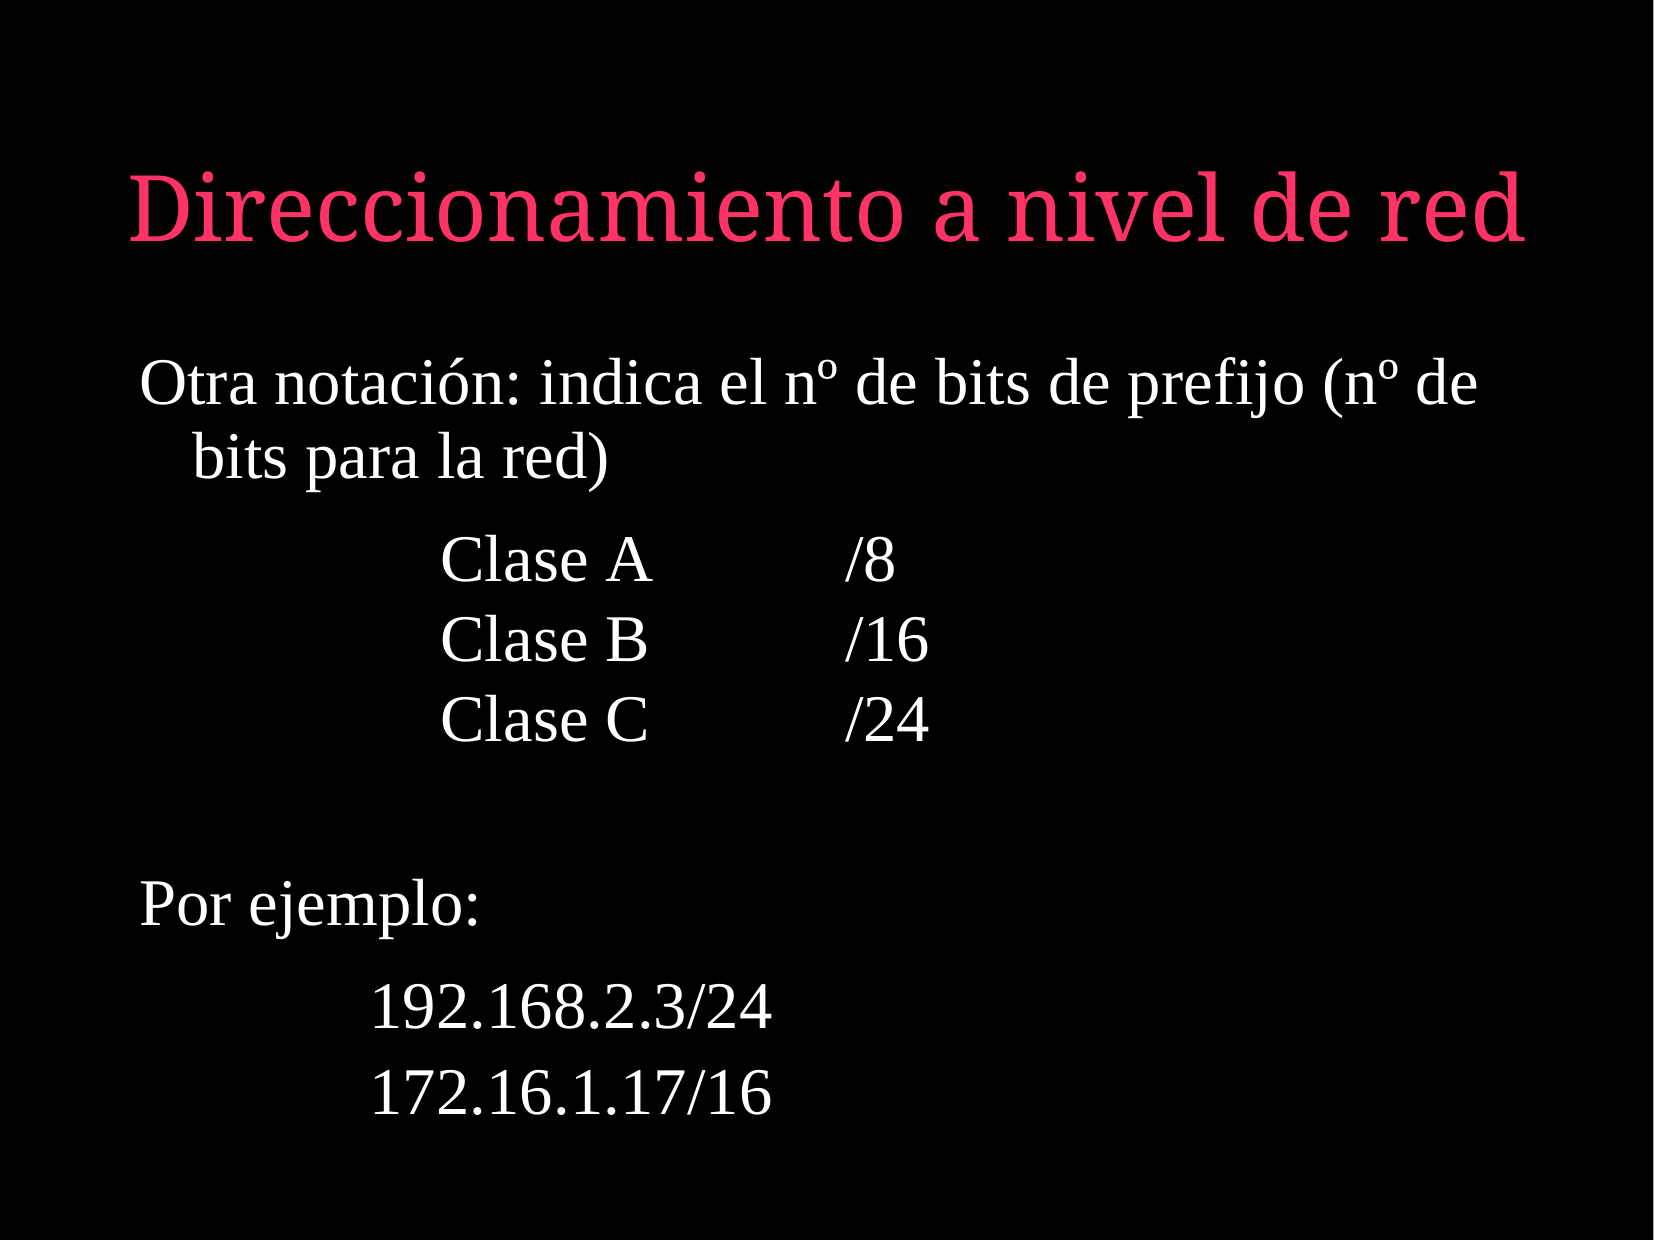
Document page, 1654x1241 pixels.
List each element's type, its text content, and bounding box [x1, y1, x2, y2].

title Direccionamiento a nivel de red [121, 102, 1534, 311]
list Otra notación: indica el nº de bits de prefijo (nº de bits para la red) Clase A /8 Clase B /16 Clase C /24 Por ejemplo: 192.168.2.3/24 172.16.1.17/16 [121, 344, 1534, 1130]
